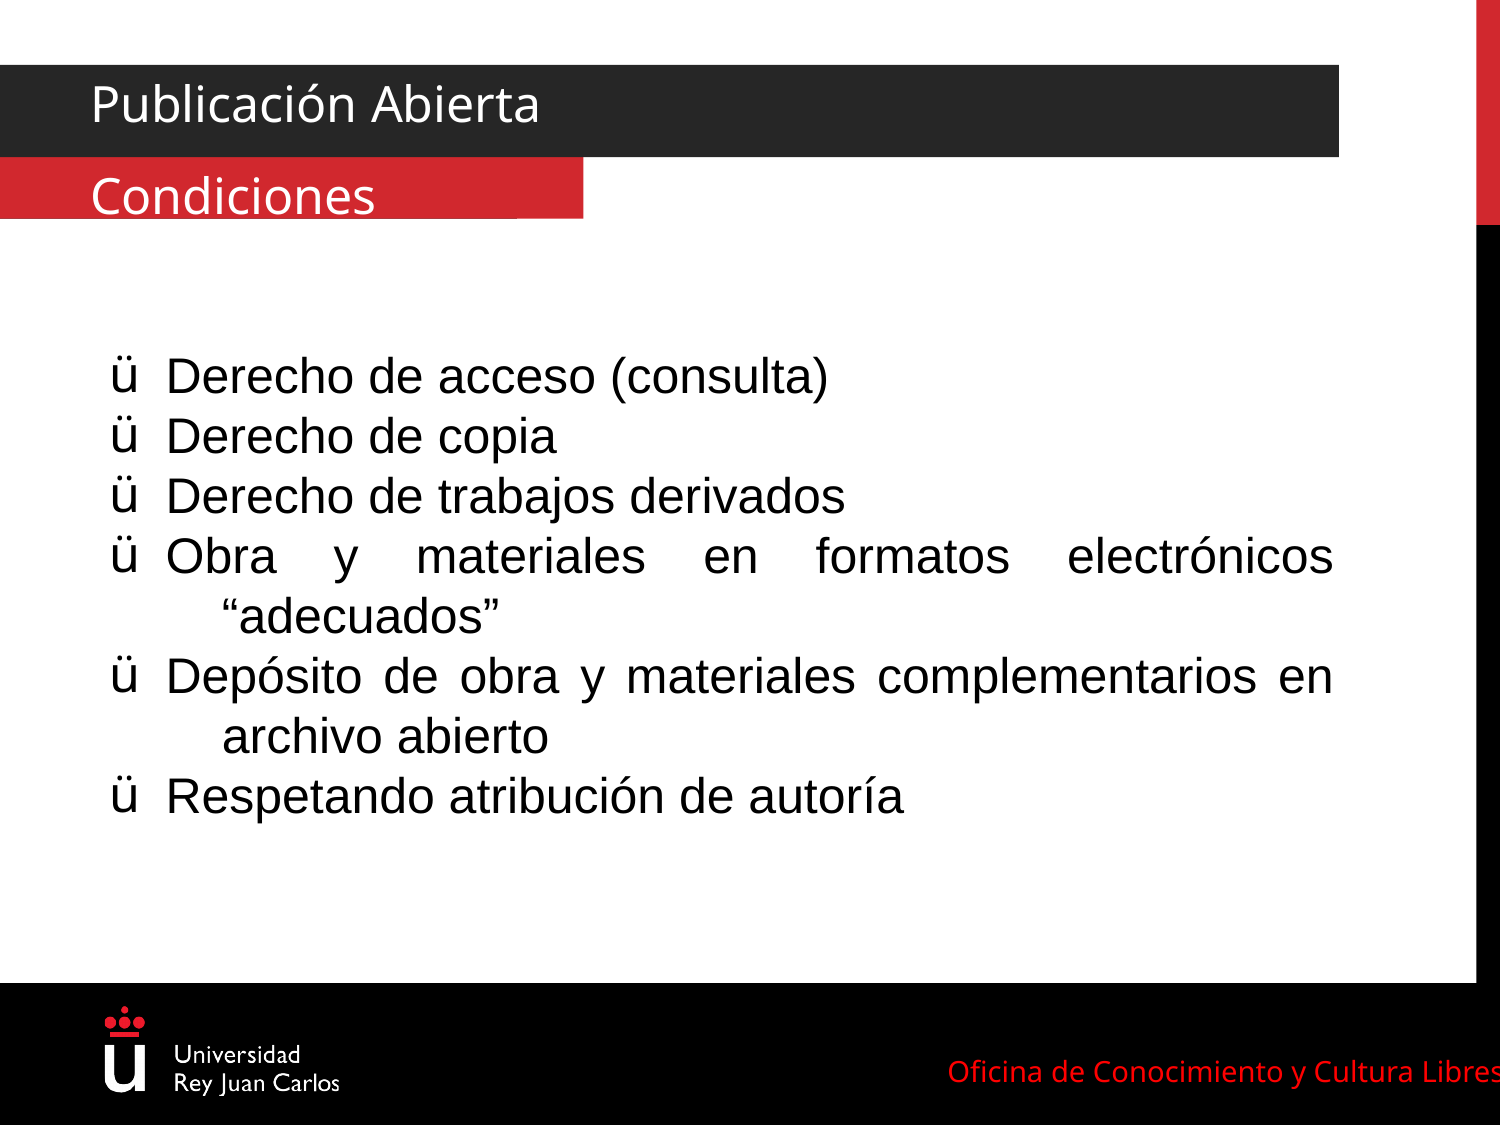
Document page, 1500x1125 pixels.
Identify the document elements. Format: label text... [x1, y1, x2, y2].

text_box Derecho de acceso (consulta) Derecho de copia Derecho de trabajos derivados Obra y materiales en formatos electrónicos “adecuados” Depósito de obra y materiales complementarios en archivo abierto Respetando atribución de autoría [94, 276, 1349, 958]
text_box [0, 984, 1500, 1125]
picture [104, 1006, 339, 1096]
text_box Condiciones [0, 158, 584, 219]
text_box Publicación Abierta [0, 64, 1339, 158]
text_box [73, 261, 1374, 889]
text_box Oficina de Conocimiento y Cultura Libres [932, 1046, 1500, 1097]
